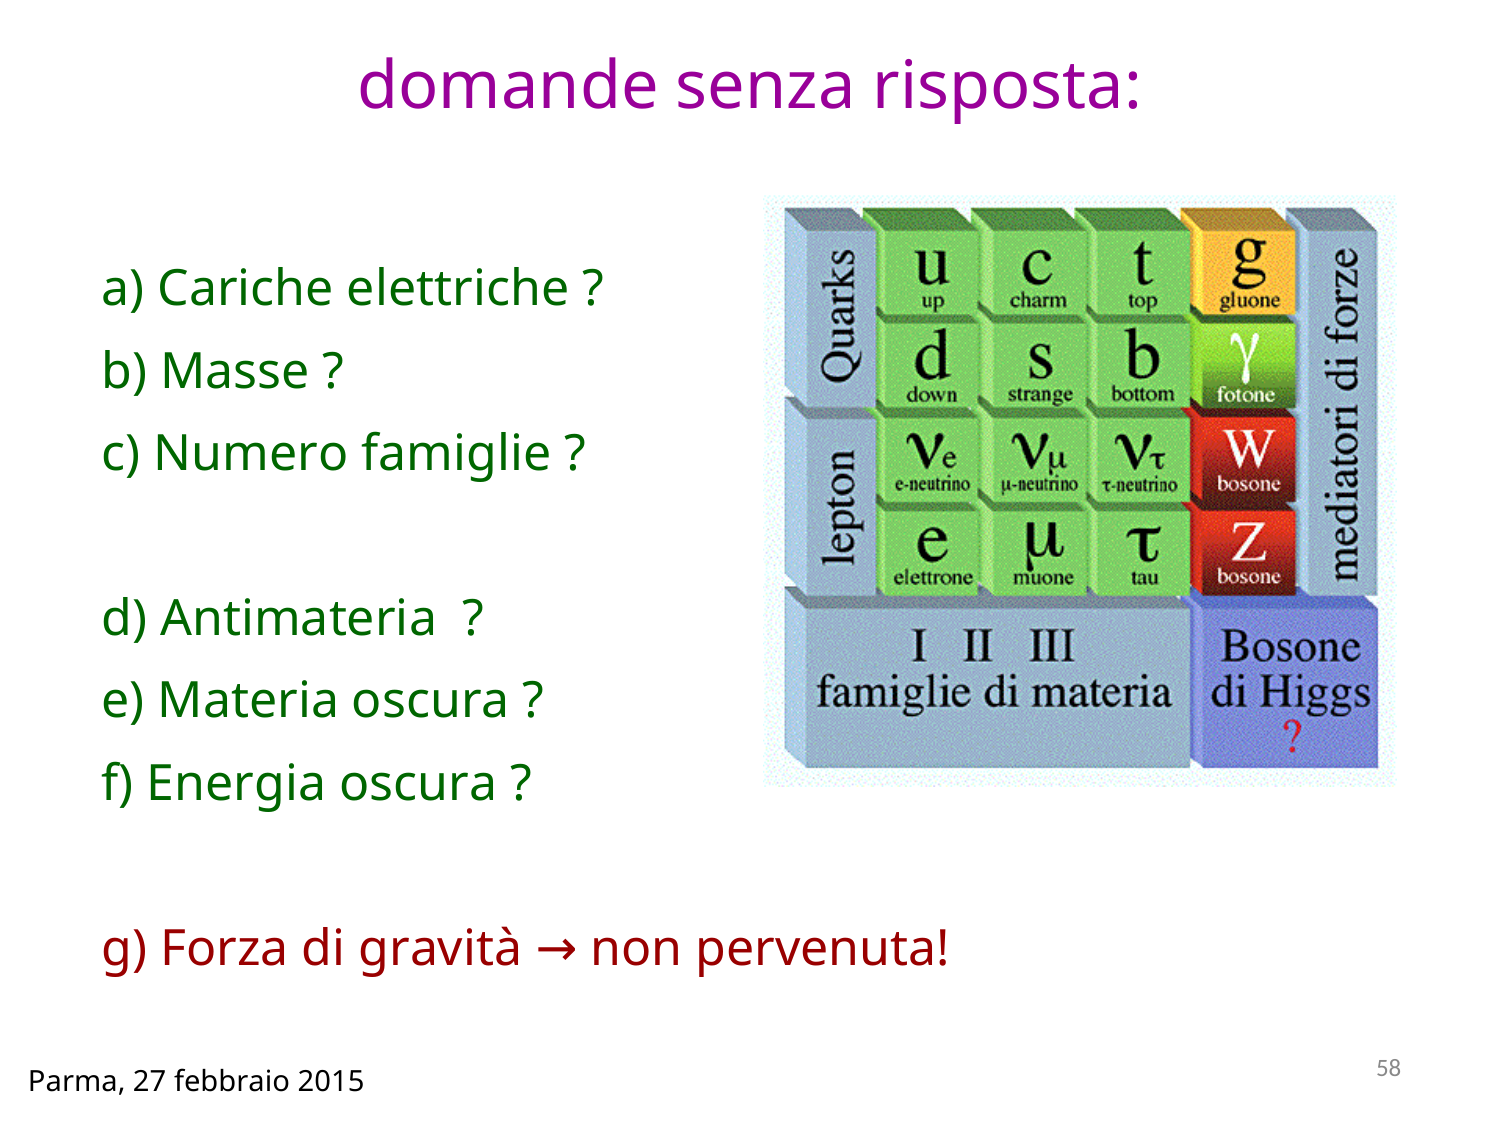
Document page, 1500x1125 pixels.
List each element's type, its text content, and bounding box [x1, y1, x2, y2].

text_box <number> [1074, 1042, 1417, 1095]
picture [763, 194, 1397, 787]
text_box a) Cariche elettriche ? b) Masse ? c) Numero famiglie ? d) Antimateria ? e) Materia oscura ? f) Energia oscura ? g) Forza di gravità → non pervenuta! [47, 236, 1300, 1004]
text_box domande senza risposta: [112, 4, 1388, 148]
